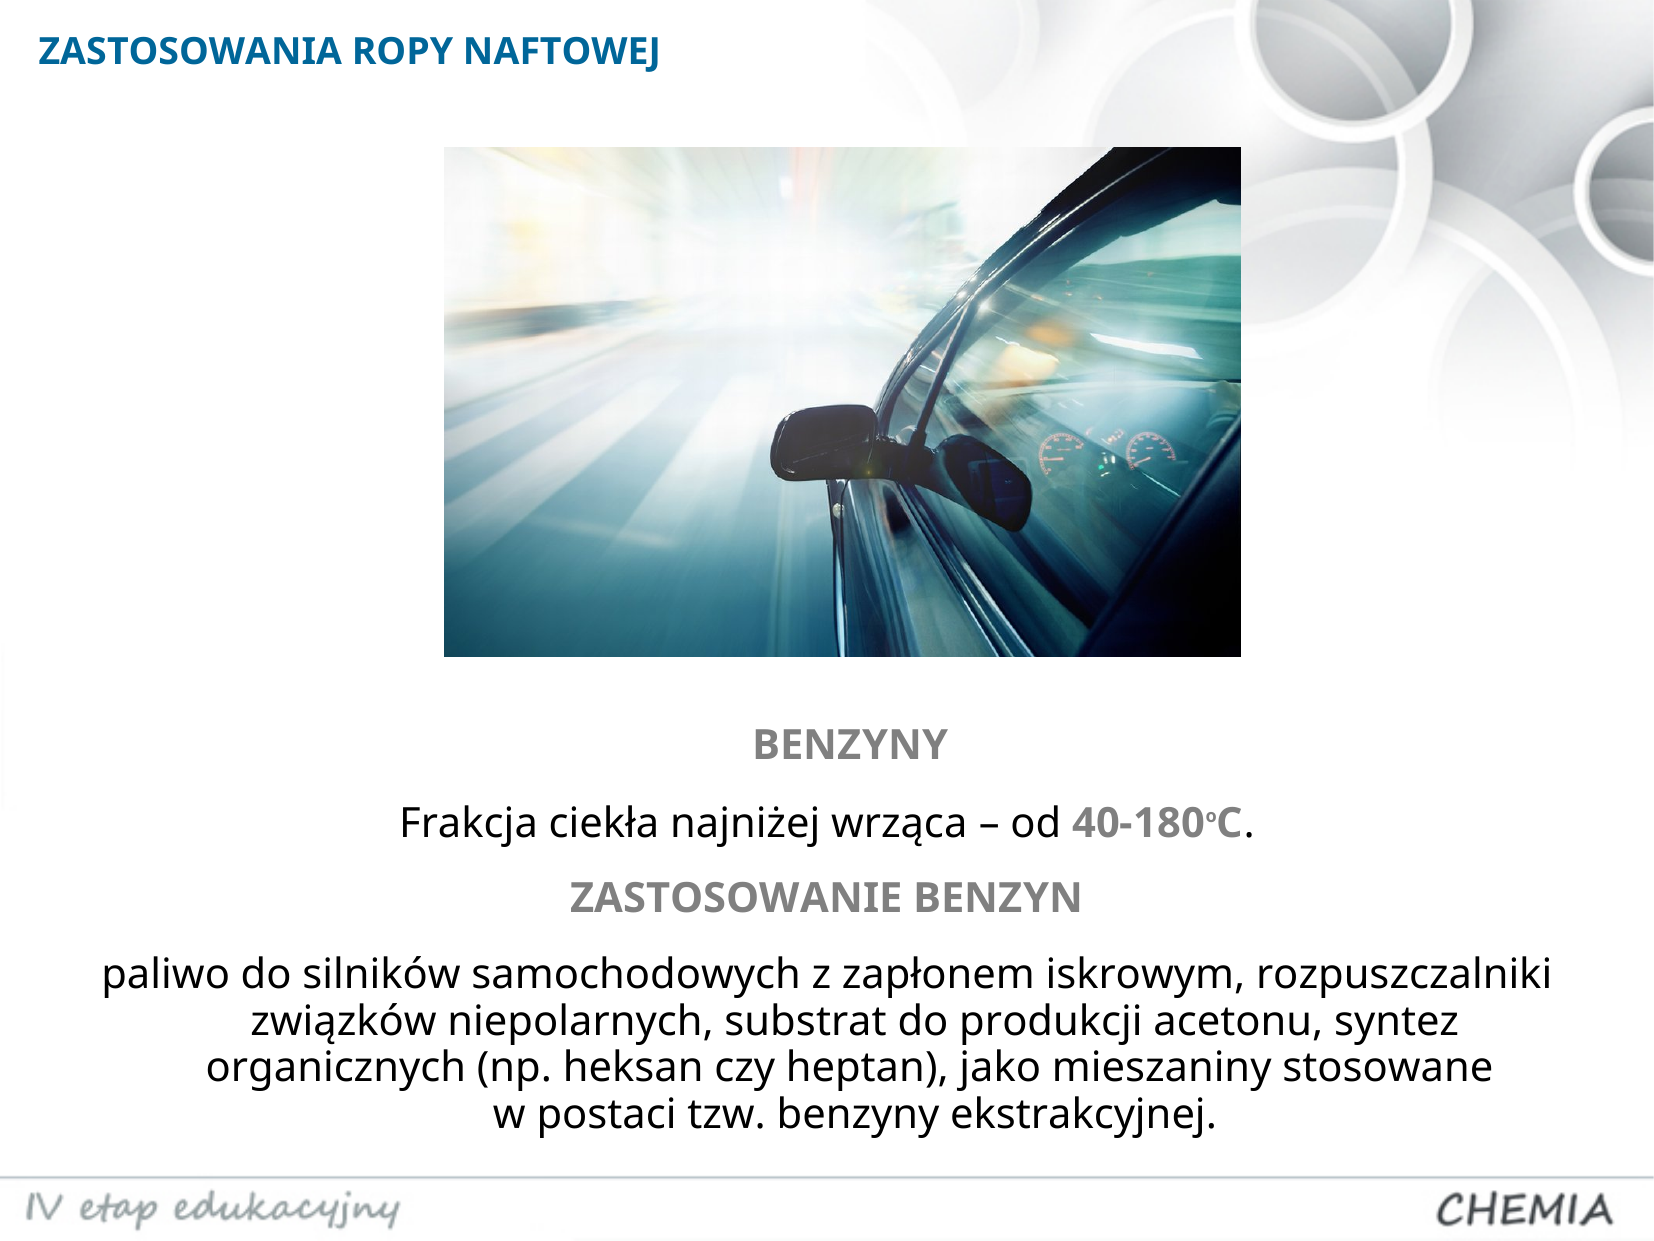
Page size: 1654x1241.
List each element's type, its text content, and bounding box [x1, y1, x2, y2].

list Frakcja ciekła najniżej wrząca – od 40-180oC. ZASTOSOWANIE BENZYN paliwo do silników samochodowych z zapłonem iskrowym, rozpuszczalniki związków niepolarnych, substrat do produkcji acetonu, syntez organicznych (np. heksan czy heptan), jako mieszaniny stosowane w postaci tzw. benzyny ekstrakcyjnej. [82, 791, 1572, 1164]
text_box ZASTOSOWANIA ROPY NAFTOWEJ [23, 23, 1276, 81]
picture [0, 0, 1654, 1241]
text_box BENZYNY [637, 714, 1063, 777]
